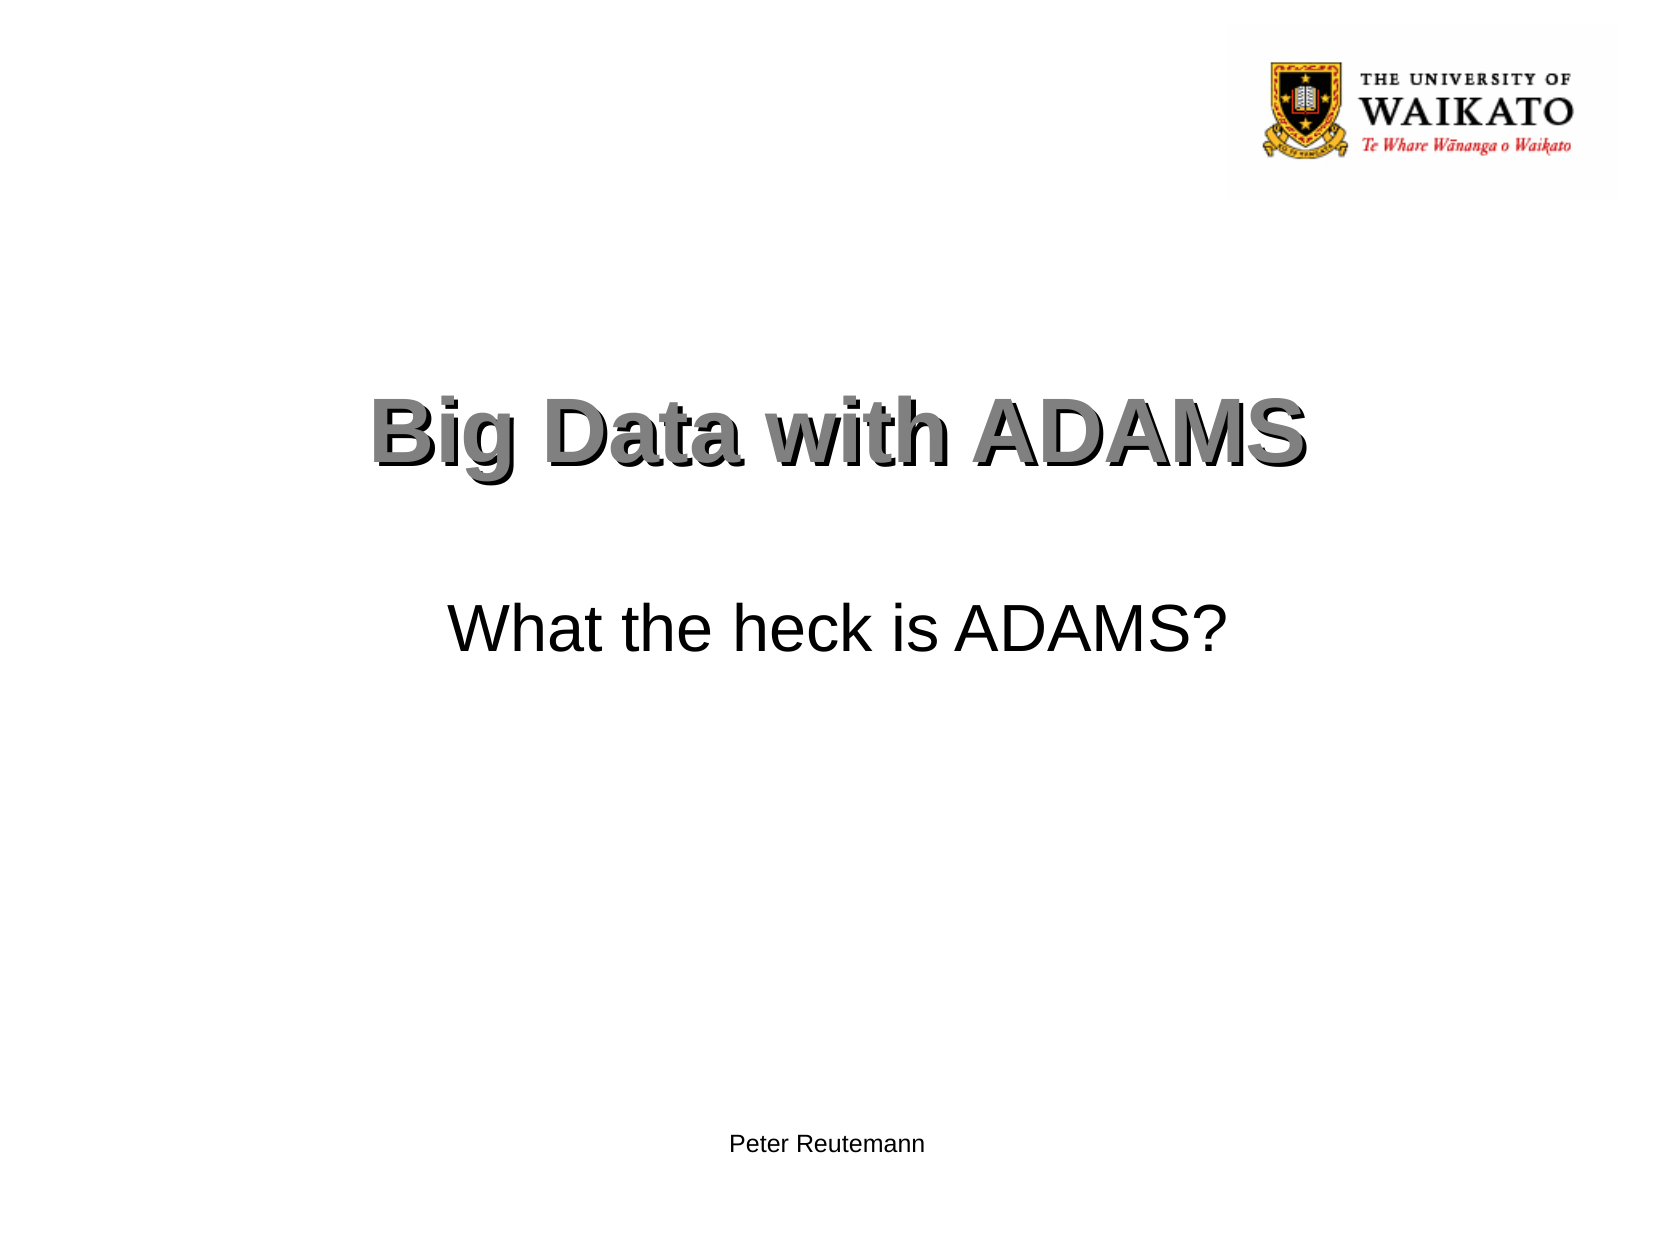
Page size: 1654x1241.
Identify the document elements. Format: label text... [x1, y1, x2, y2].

title Big Data with ADAMS [94, 326, 1583, 535]
picture [1228, 24, 1619, 201]
subtitle What the heck is ADAMS? [94, 590, 1583, 739]
